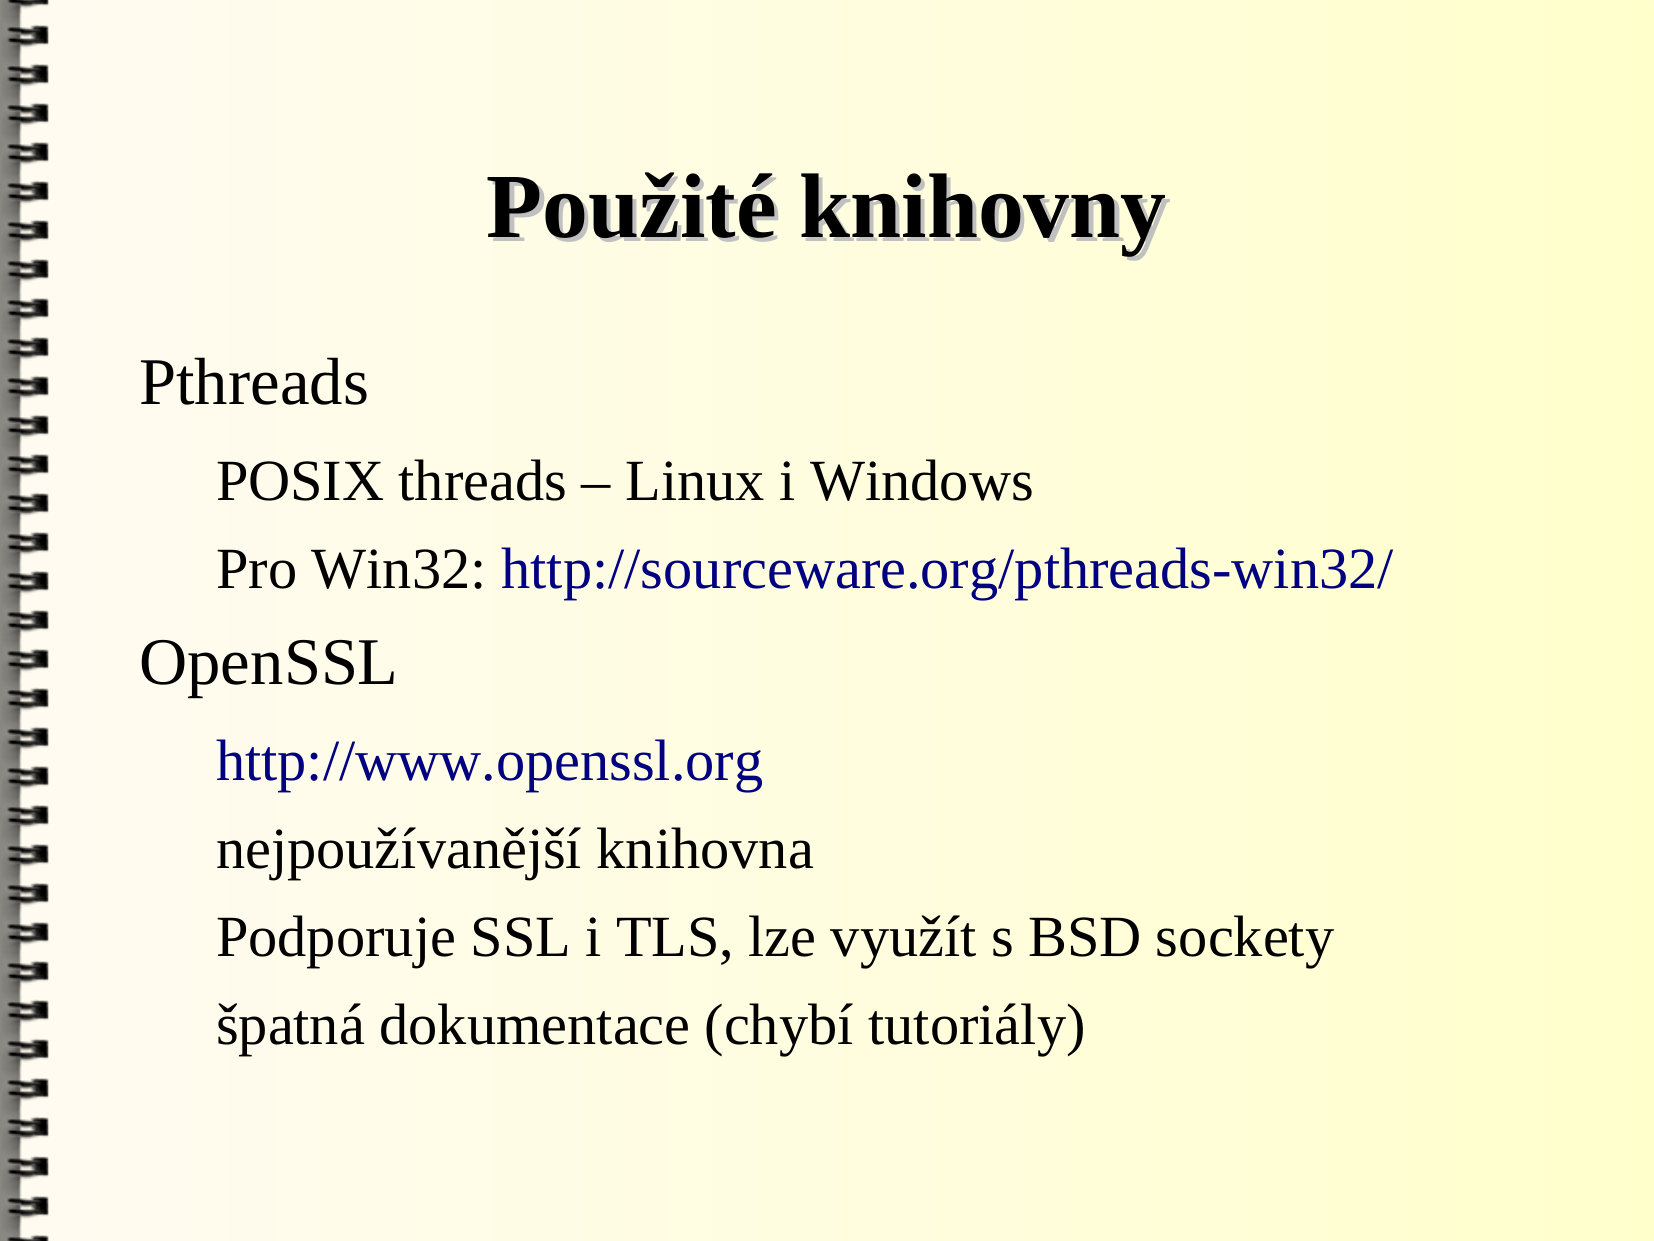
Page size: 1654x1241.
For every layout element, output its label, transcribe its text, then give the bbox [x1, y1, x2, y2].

title Použité knihovny [121, 102, 1534, 311]
list Pthreads POSIX threads – Linux i Windows Pro Win32: http://sourceware.org/pthreads-win32/ OpenSSL http://www.openssl.org nejpoužívanější knihovna Podporuje SSL i TLS, lze využít s BSD sockety špatná dokumentace (chybí tutoriály) [121, 344, 1534, 1127]
picture [0, 0, 1654, 1241]
